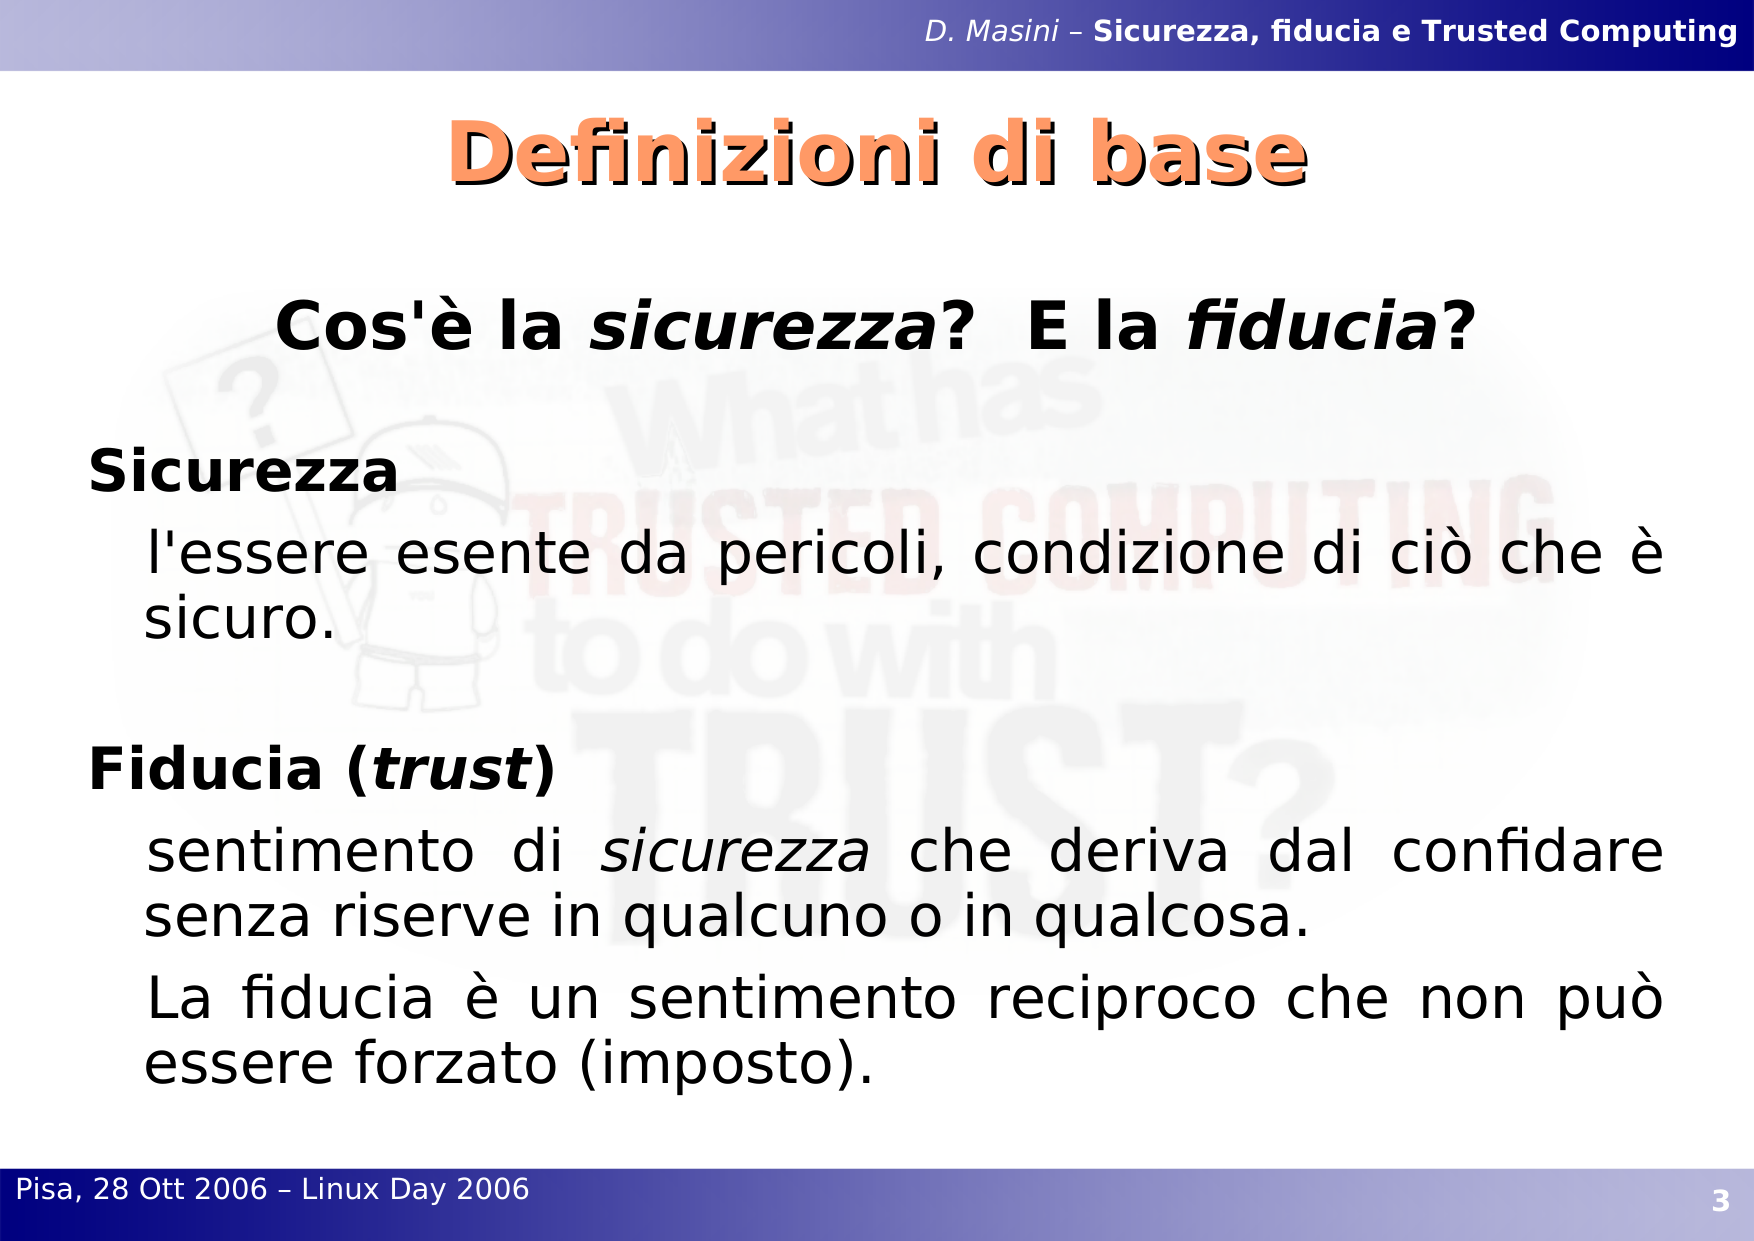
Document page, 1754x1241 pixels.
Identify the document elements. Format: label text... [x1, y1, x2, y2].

text_box D. Masini – Sicurezza, fiducia e Trusted Computing [602, 7, 1754, 63]
text_box Pisa, 28 Ott 2006 – Linux Day 2006 [0, 1175, 1314, 1234]
picture [0, 0, 1754, 1241]
text_box <numero> [1641, 1185, 1732, 1223]
list Cos'è la sicurezza? E la fiducia? Sicurezza l'essere esente da pericoli, condizione di ciò che è sicuro. Fiducia (trust) sentimento di sicurezza che deriva dal confidare senza riserve in qualcuno o in qualcosa. La fiducia è un sentimento reciproco che non può essere forzato (imposto). [87, 289, 1667, 1108]
title Definizioni di base [87, 49, 1667, 257]
